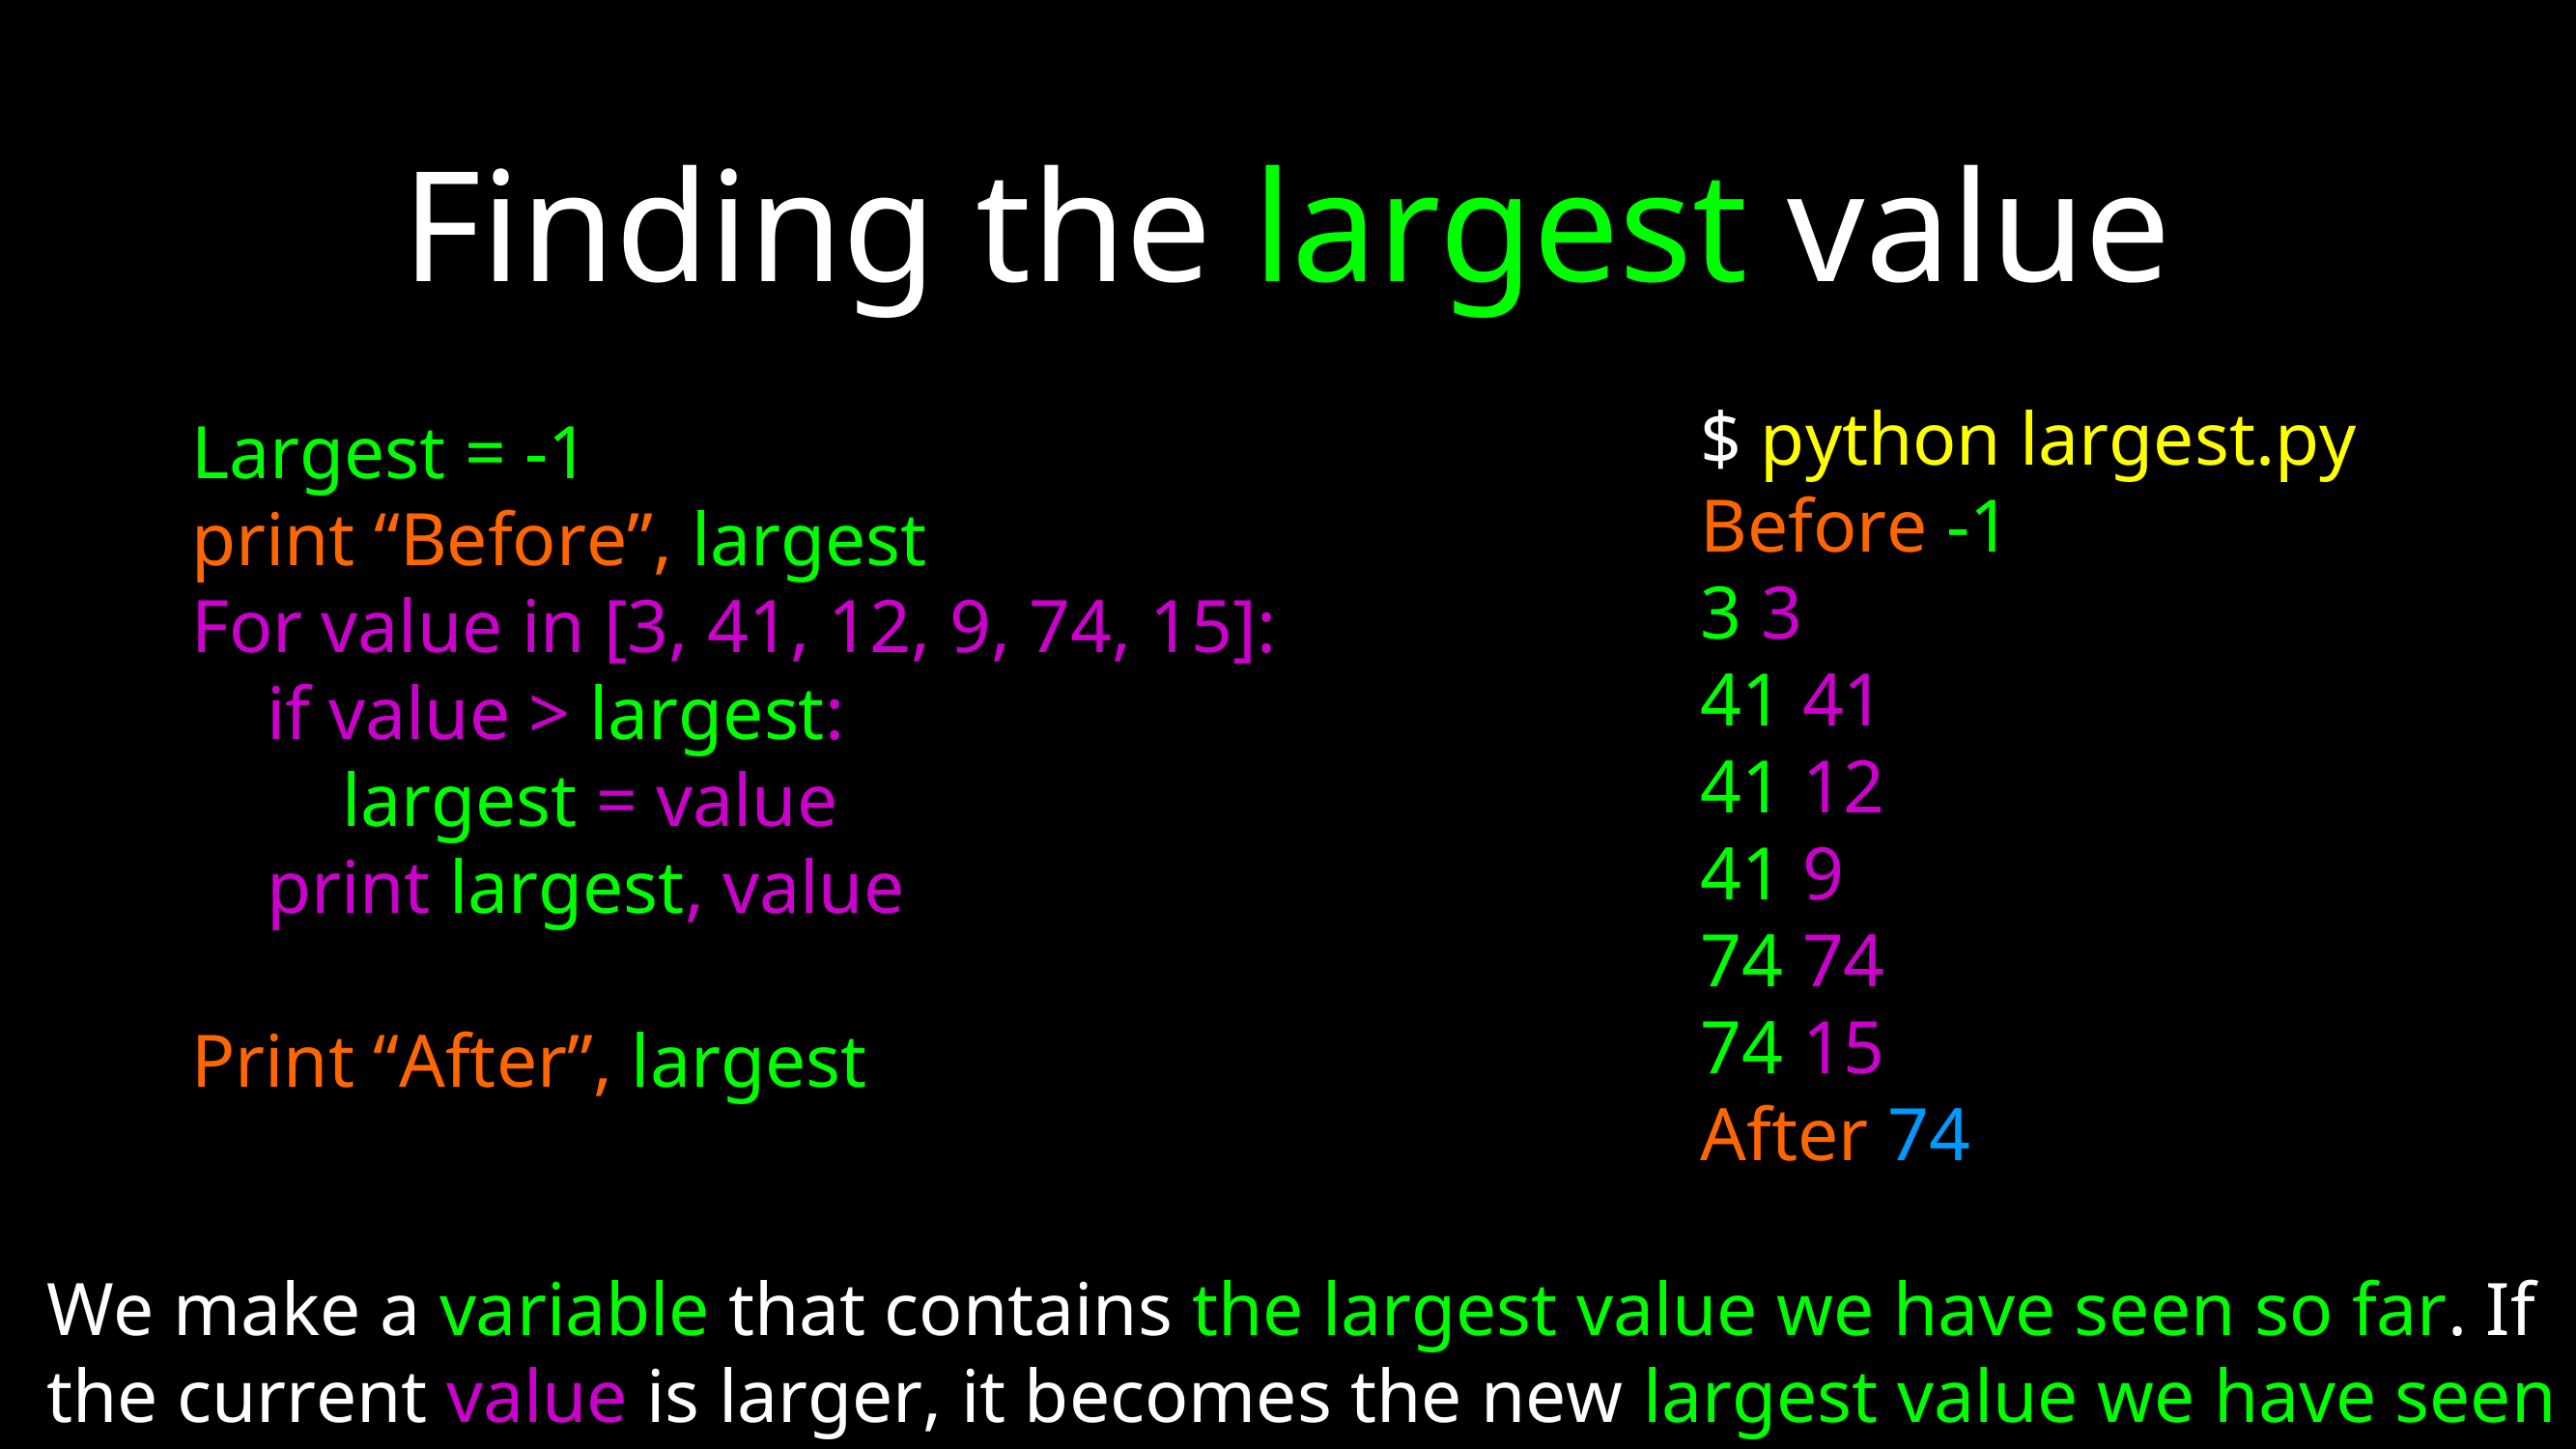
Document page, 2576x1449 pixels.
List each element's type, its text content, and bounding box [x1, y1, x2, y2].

title Finding the largest value [183, 38, 2392, 403]
text_box We make a variable that contains the largest value we have seen so far. If the current value is larger, it becomes the new largest value we have seen so far. [32, 1255, 2576, 1449]
text_box Largest = -1 print “Before”, largest For value in [3, 41, 12, 9, 74, 15]: if value > largest: largest = value print largest, value Print “After”, largest [177, 398, 1337, 1109]
text_box $ python largest.py Before -1 3 3 41 41 41 12 41 9 74 74 74 15 After 74 [1685, 384, 2483, 1183]
